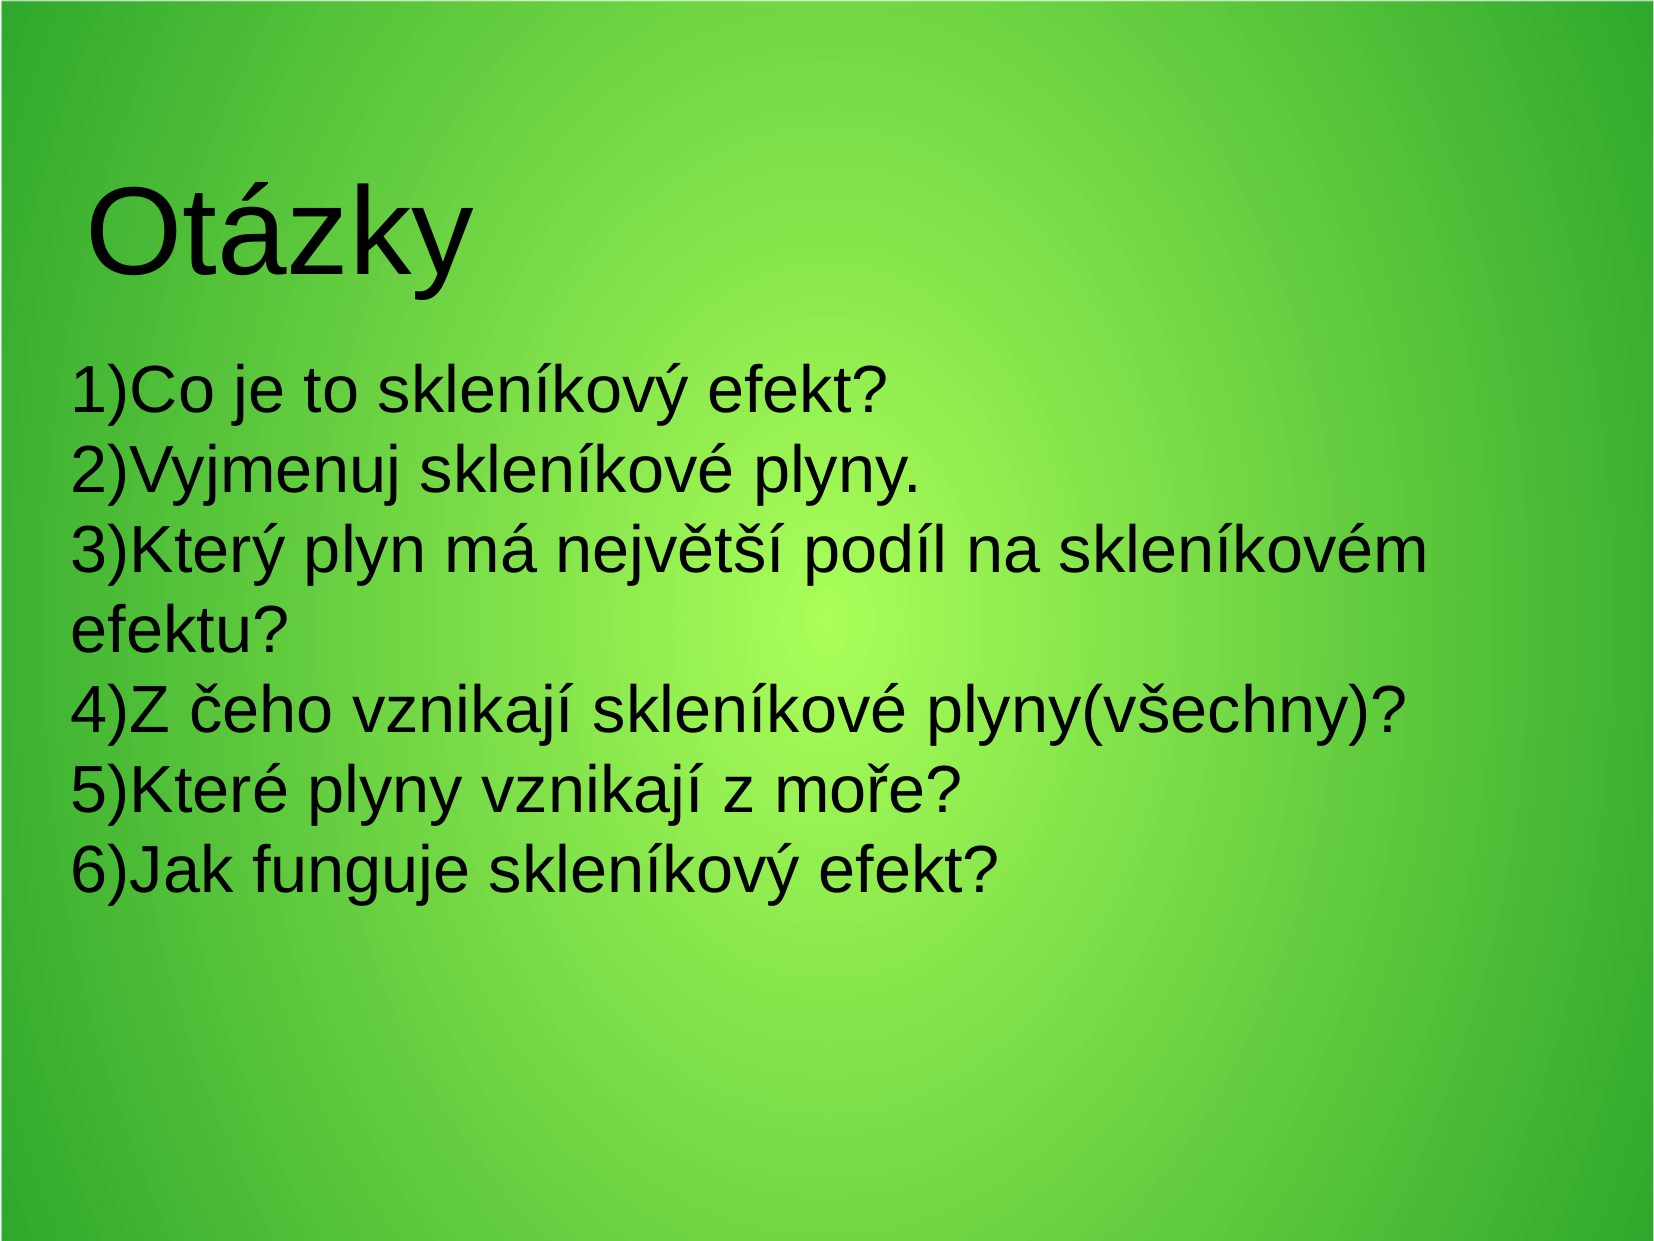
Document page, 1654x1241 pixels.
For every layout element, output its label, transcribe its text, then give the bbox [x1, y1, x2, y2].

text_box Otázky [70, 141, 1170, 297]
text_box Co je to skleníkový efekt? Vyjmenuj skleníkové plyny. Který plyn má největší podíl na skleníkovém efektu? Z čeho vznikají skleníkové plyny(všechny)? Které plyny vznikají z moře? Jak funguje skleníkový efekt? [70, 11, 1560, 1241]
